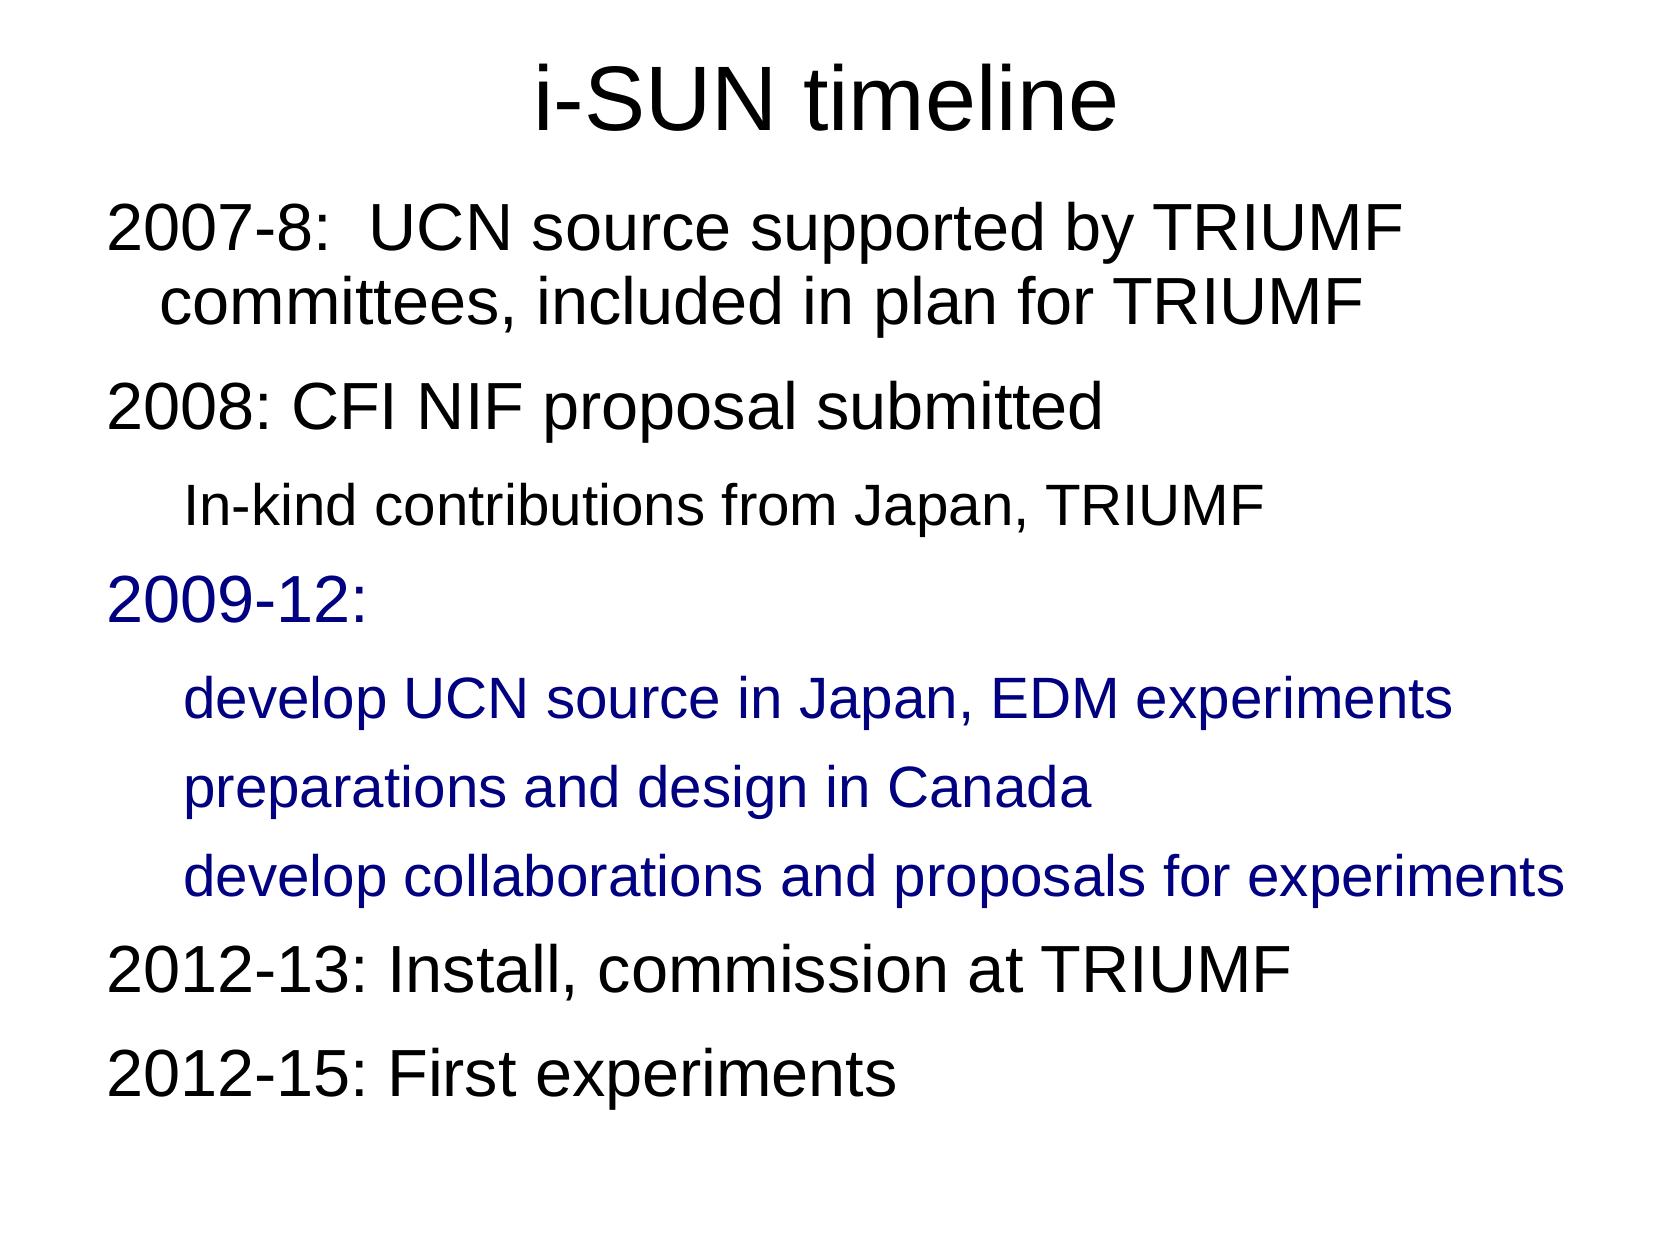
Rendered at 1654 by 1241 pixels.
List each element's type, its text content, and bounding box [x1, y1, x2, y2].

list 2007-8: UCN source supported by TRIUMF committees, included in plan for TRIUMF 2008: CFI NIF proposal submitted In-kind contributions from Japan, TRIUMF 2009-12: develop UCN source in Japan, EDM experiments preparations and design in Canada develop collaborations and proposals for experiments 2012-13: Install, commission at TRIUMF 2012-15: First experiments [88, 189, 1654, 1191]
title i-SUN timeline [82, 41, 1571, 156]
